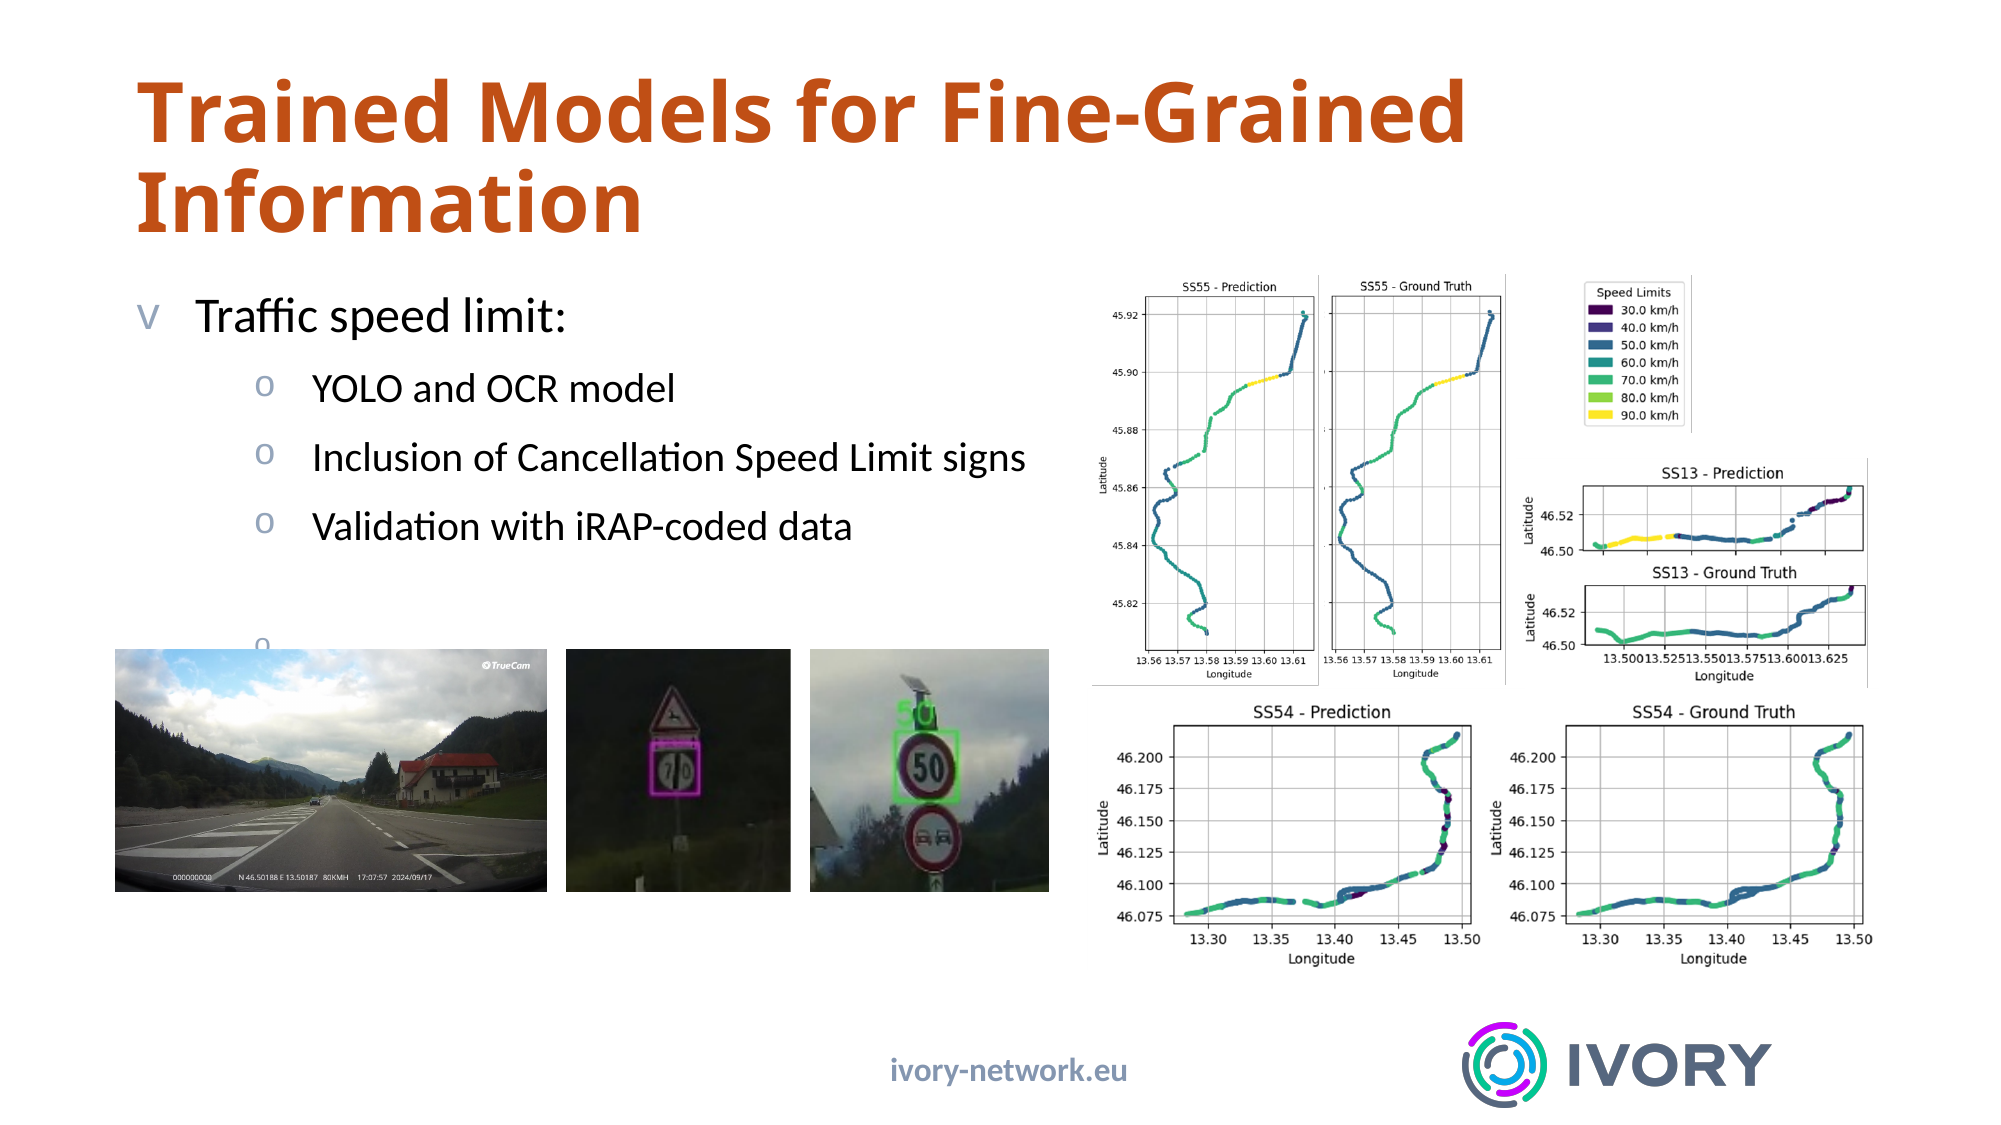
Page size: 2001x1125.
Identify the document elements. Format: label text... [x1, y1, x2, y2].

picture [1087, 274, 1879, 970]
picture [115, 649, 547, 892]
list Traffic speed limit: YOLO and OCR model Inclusion of Cancellation Speed Limit signs Validation with iRAP-coded data [121, 274, 1918, 988]
picture [810, 649, 1049, 892]
footer ivory-network.eu [671, 1038, 1347, 1099]
title Trained Models for Fine-Grained Information [121, 63, 1985, 236]
picture [566, 649, 791, 892]
